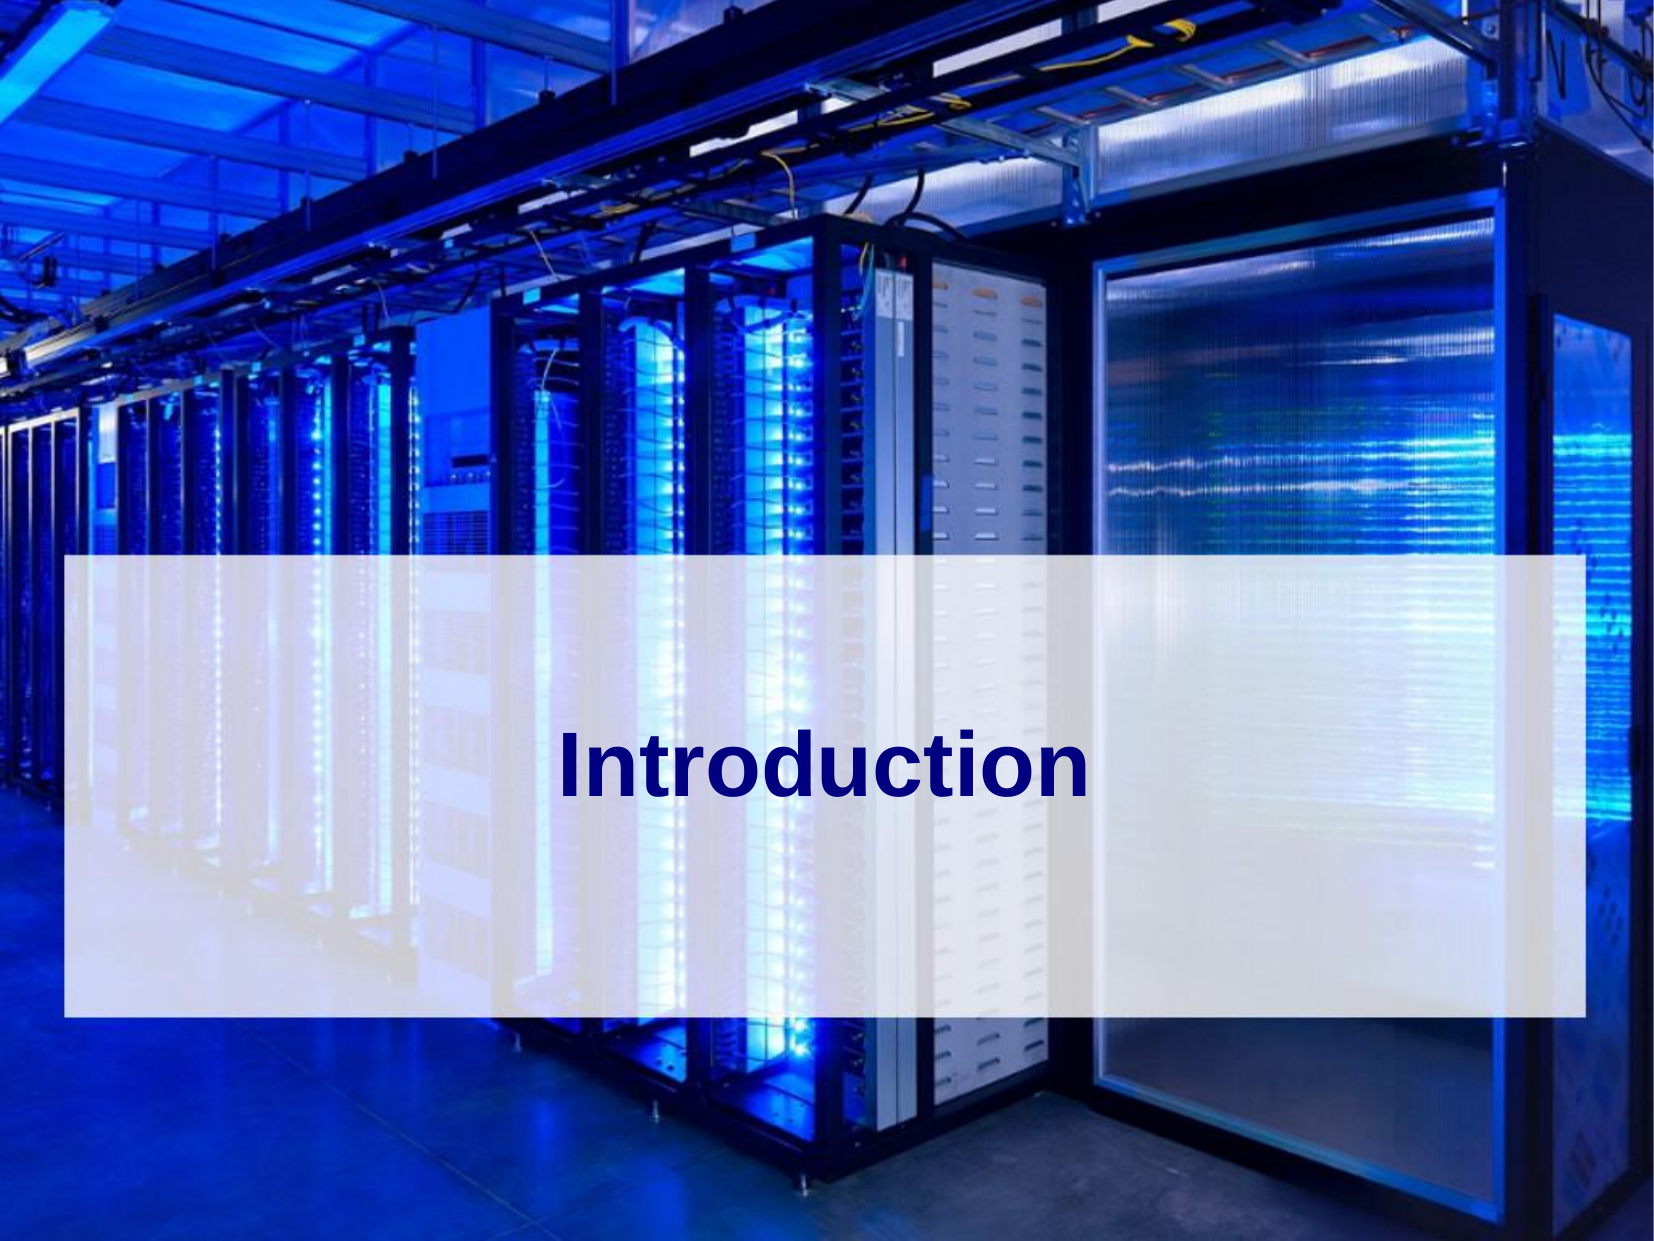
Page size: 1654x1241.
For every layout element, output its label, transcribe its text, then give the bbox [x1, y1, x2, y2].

title Introduction [60, 660, 1591, 871]
picture [0, 0, 1654, 1241]
